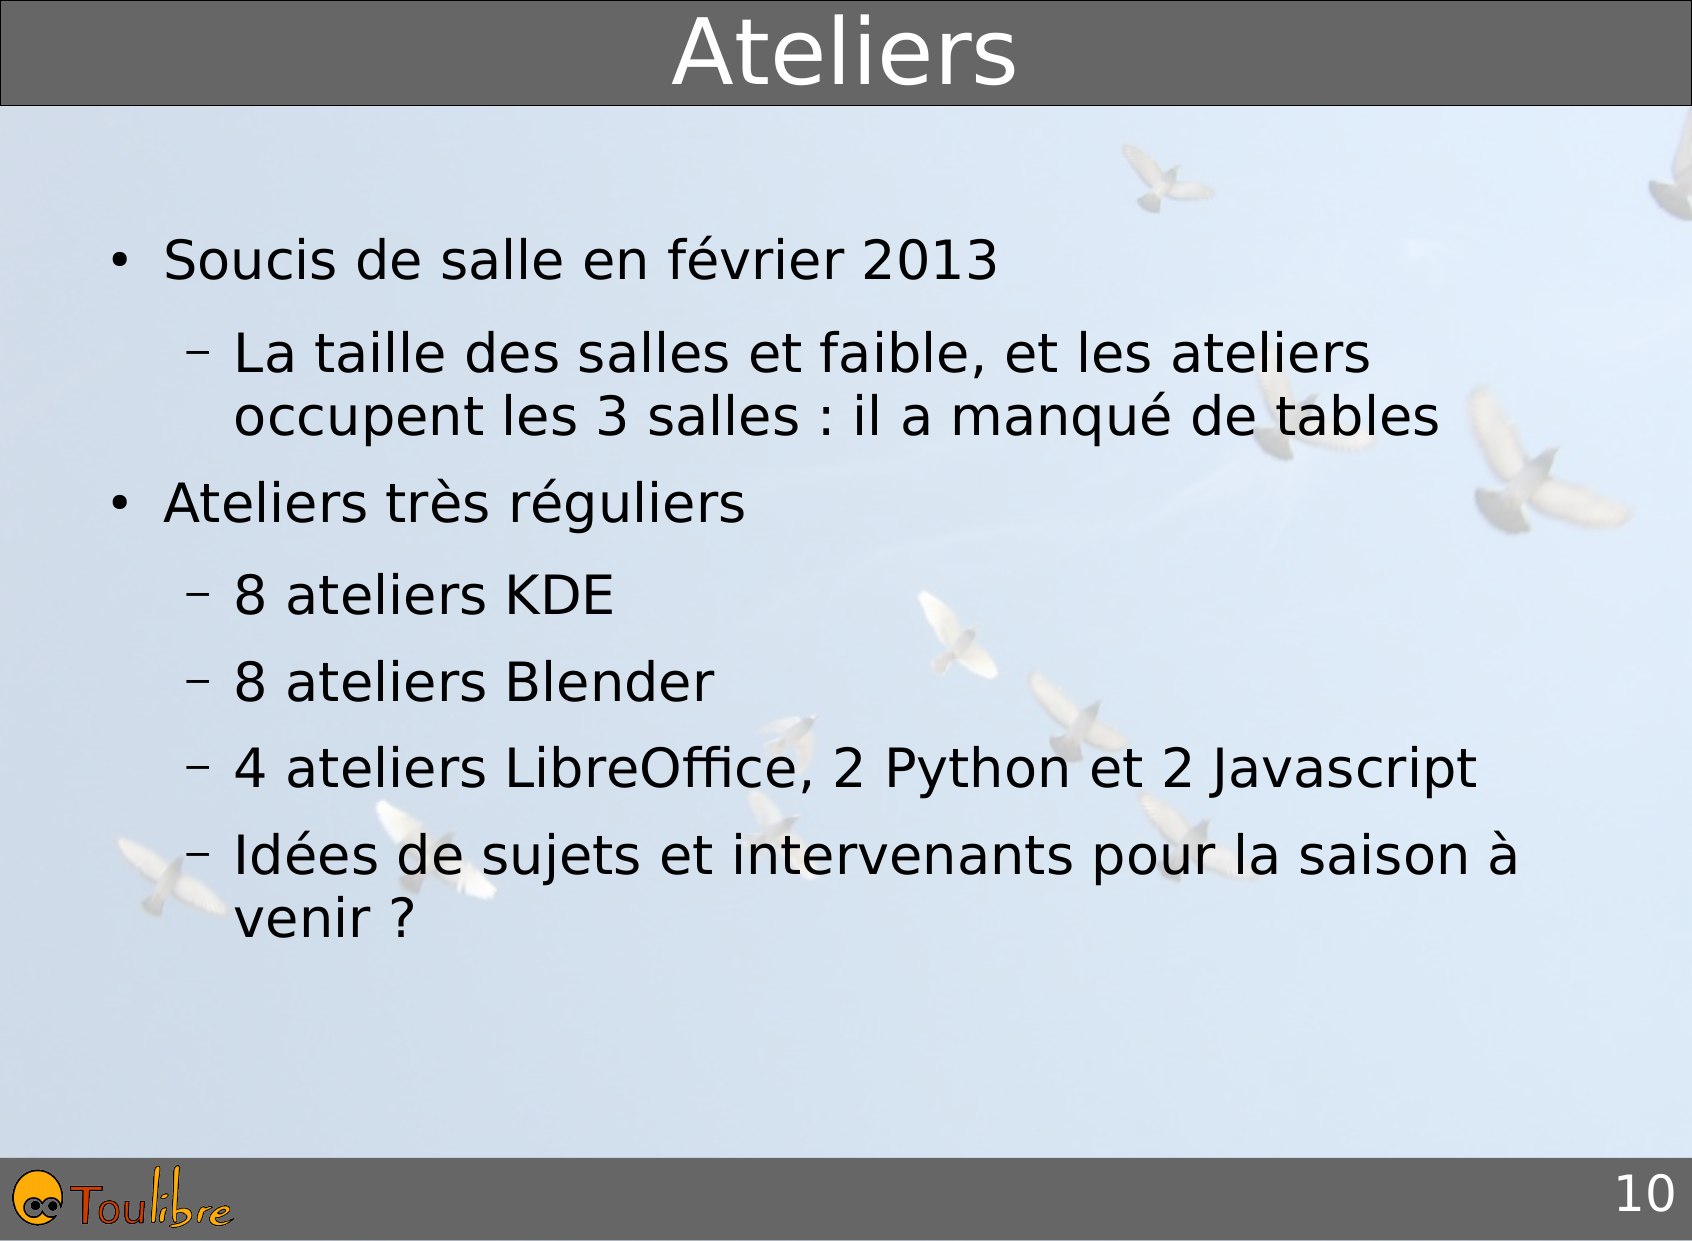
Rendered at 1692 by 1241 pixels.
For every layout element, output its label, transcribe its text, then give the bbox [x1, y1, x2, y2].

list Soucis de salle en février 2013 La taille des salles et faible, et les ateliers occupent les 3 salles : il a manqué de tables Ateliers très réguliers 8 ateliers KDE 8 ateliers Blender 4 ateliers LibreOffice, 2 Python et 2 Javascript Idées de sujets et intervenants pour la saison à venir ? [92, 229, 1615, 1063]
picture [12, 1165, 234, 1228]
title Ateliers [0, 0, 1692, 107]
